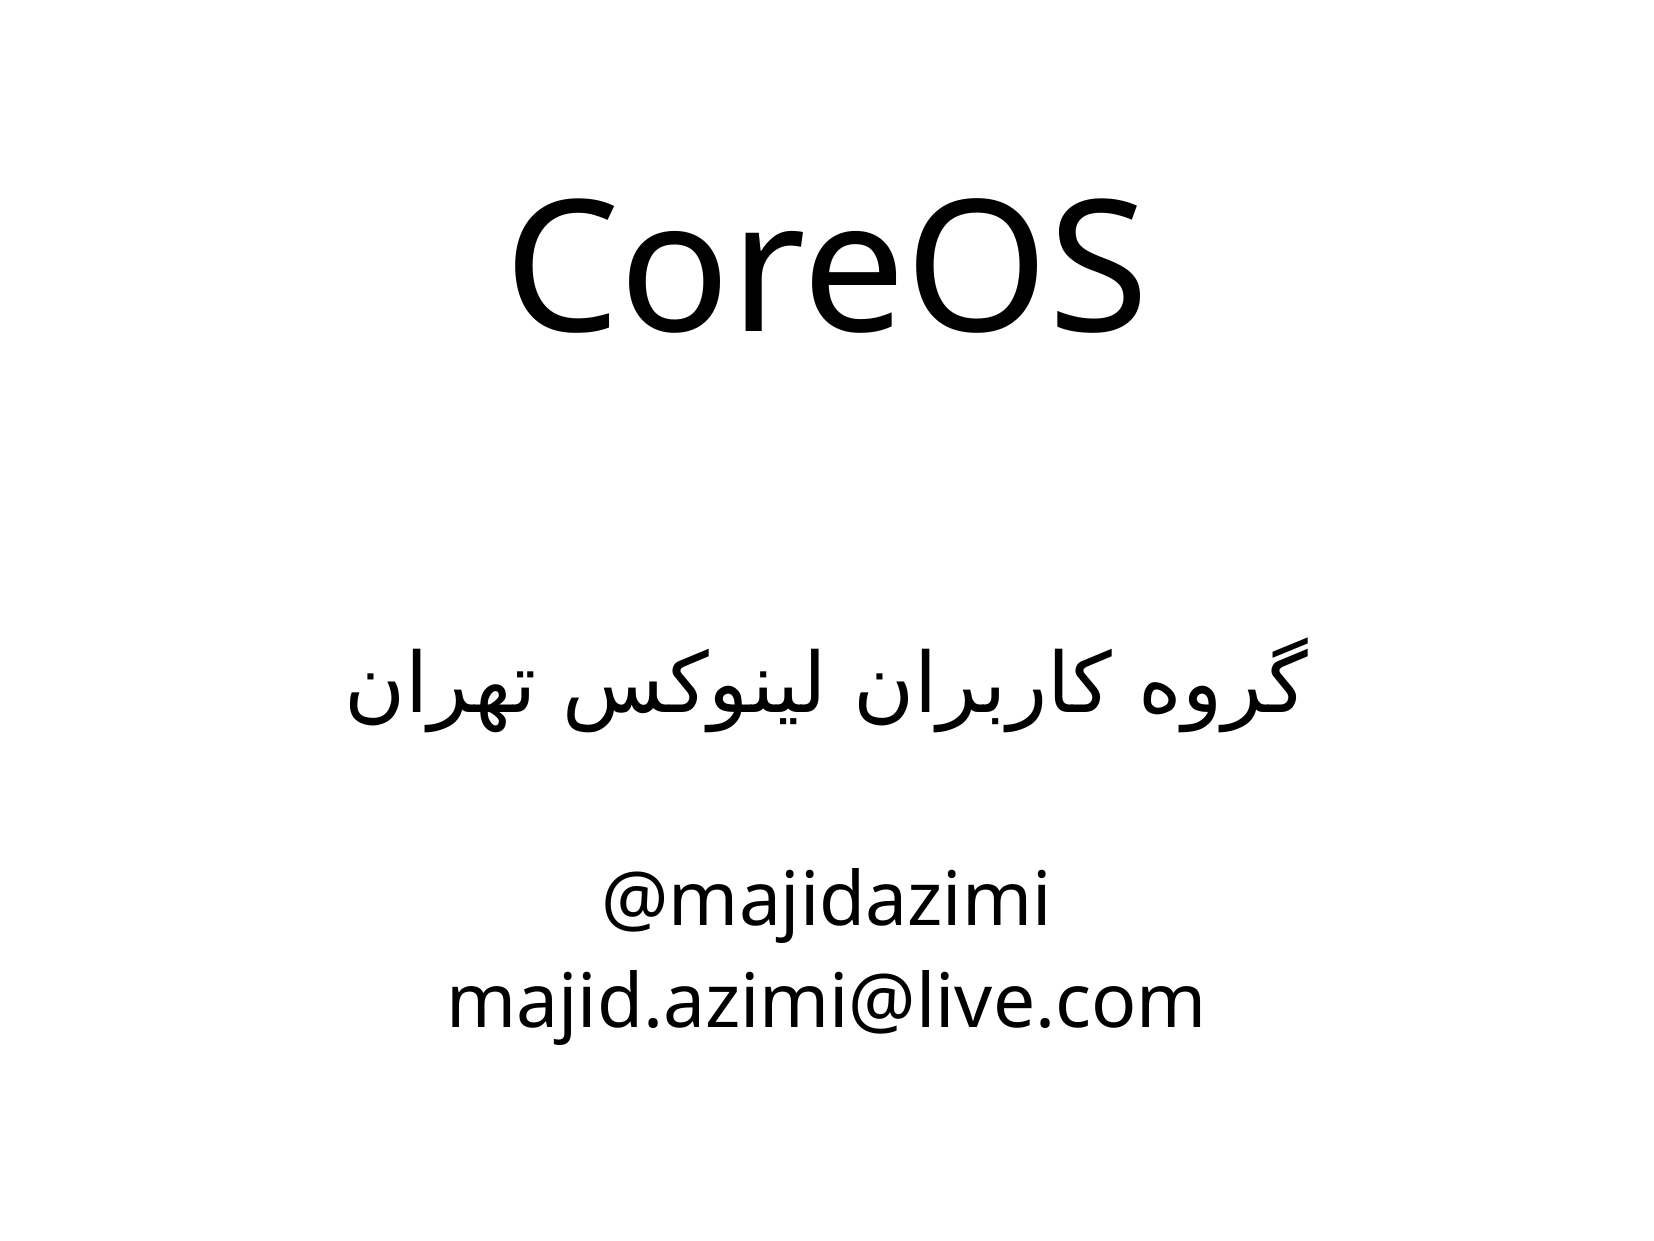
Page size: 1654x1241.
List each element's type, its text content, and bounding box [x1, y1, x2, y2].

subtitle CoreOS گروه کاربران لینوکس تهران @majidazimi majid.azimi@live.com [82, 45, 1571, 1141]
